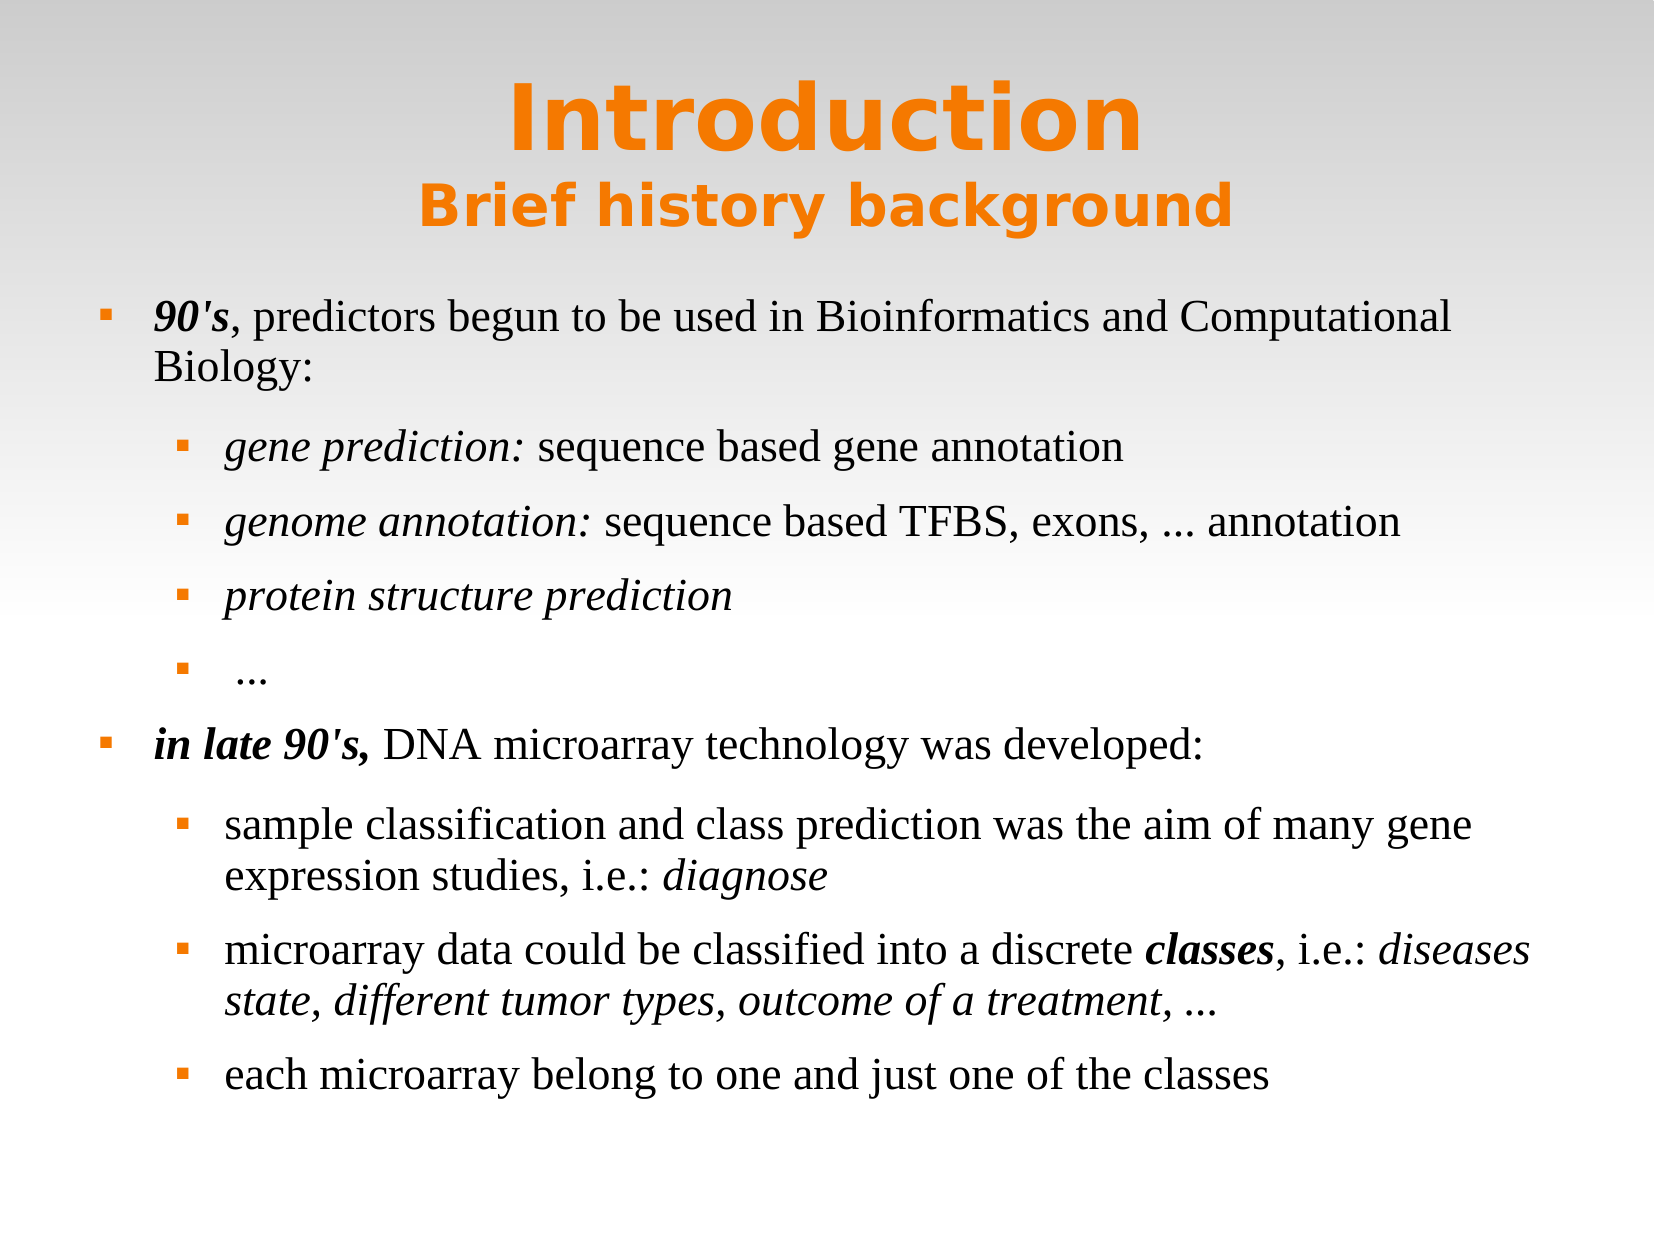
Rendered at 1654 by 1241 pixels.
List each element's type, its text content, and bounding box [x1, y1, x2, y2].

list 90's, predictors begun to be used in Bioinformatics and Computational Biology: gene prediction: sequence based gene annotation genome annotation: sequence based TFBS, exons, ... annotation protein structure prediction ... in late 90's, DNA microarray technology was developed: sample classification and class prediction was the aim of many gene expression studies, i.e.: diagnose microarray data could be classified into a discrete classes, i.e.: diseases state, different tumor types, outcome of a treatment, ... each microarray belong to one and just one of the classes [82, 290, 1571, 1167]
title Introduction Brief history background [82, 49, 1571, 257]
